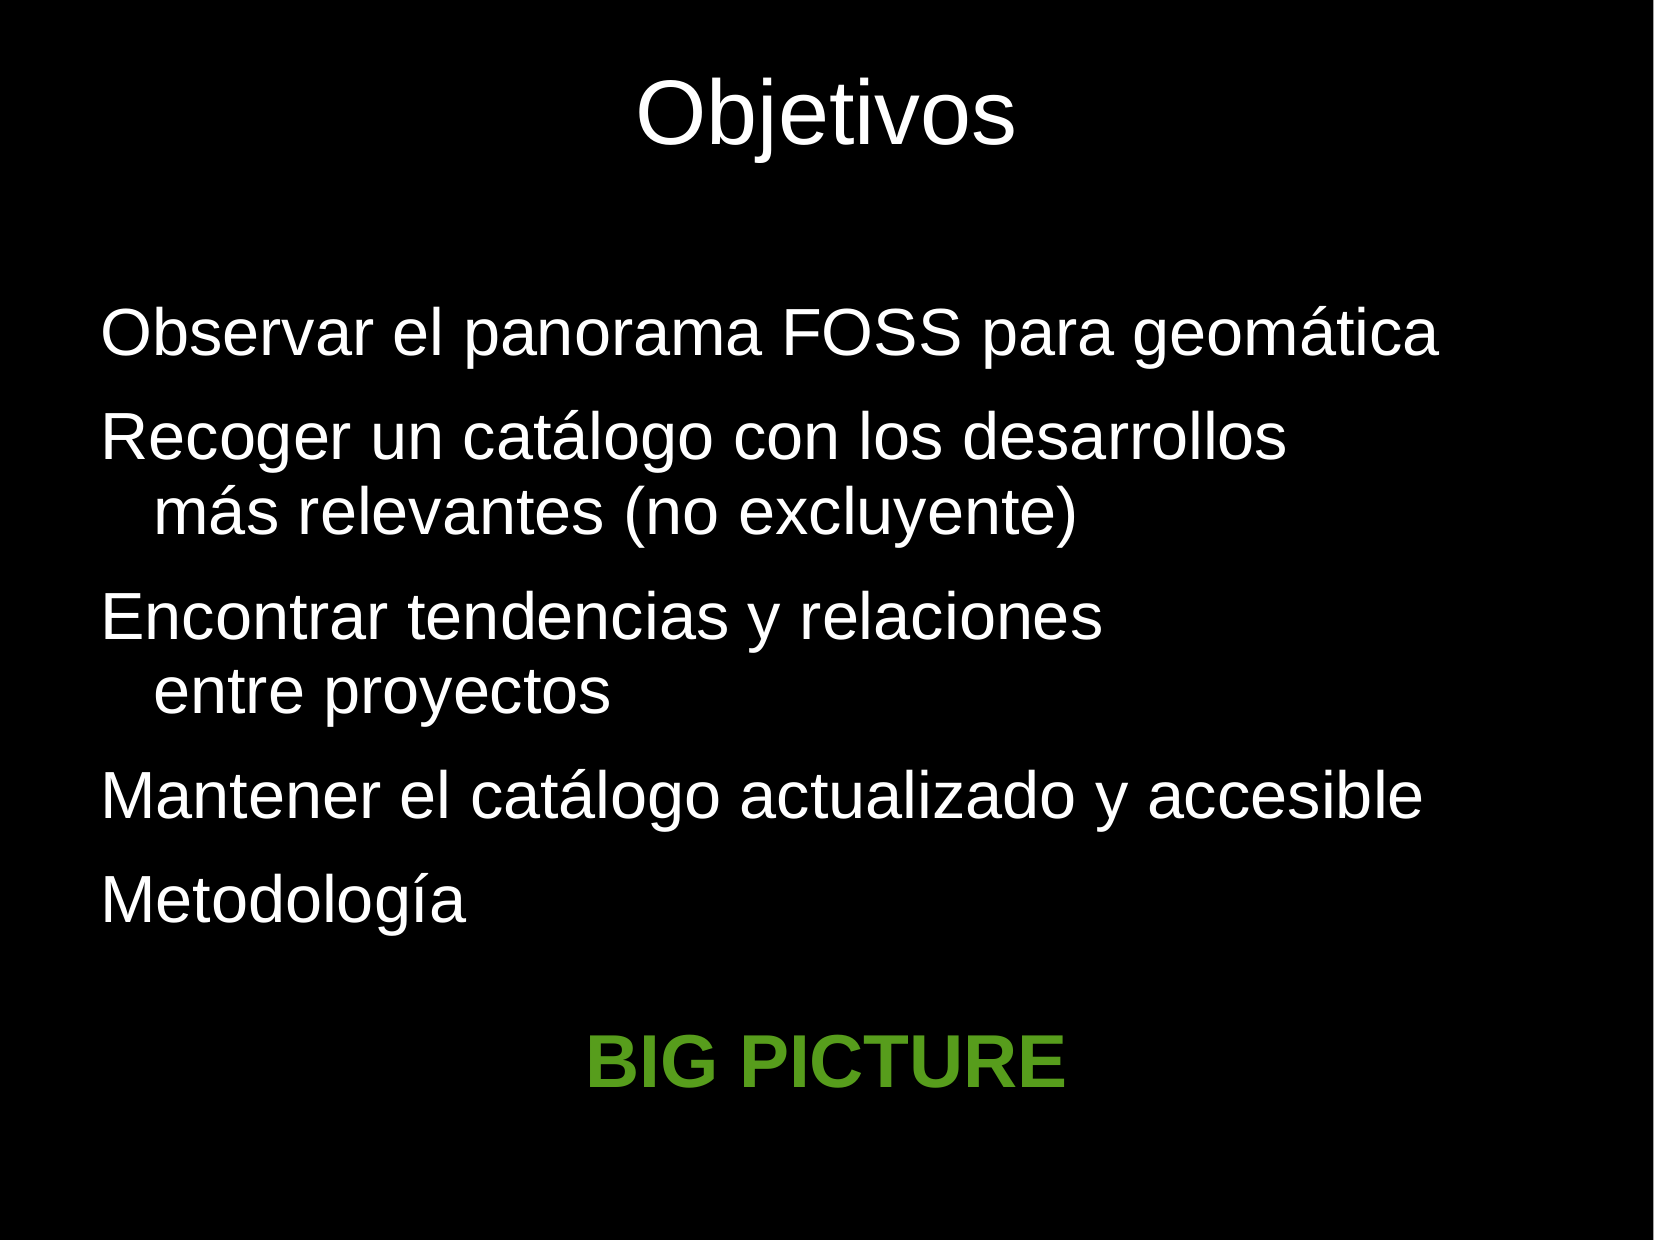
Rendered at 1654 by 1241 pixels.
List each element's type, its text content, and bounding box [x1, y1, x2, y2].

list Observar el panorama FOSS para geomática Recoger un catálogo con los desarrollos más relevantes (no excluyente) Encontrar tendencias y relaciones entre proyectos Mantener el catálogo actualizado y accesible Metodología [82, 295, 1571, 937]
title Objetivos [82, 49, 1571, 178]
text_box BIG PICTURE [509, 1012, 1145, 1122]
